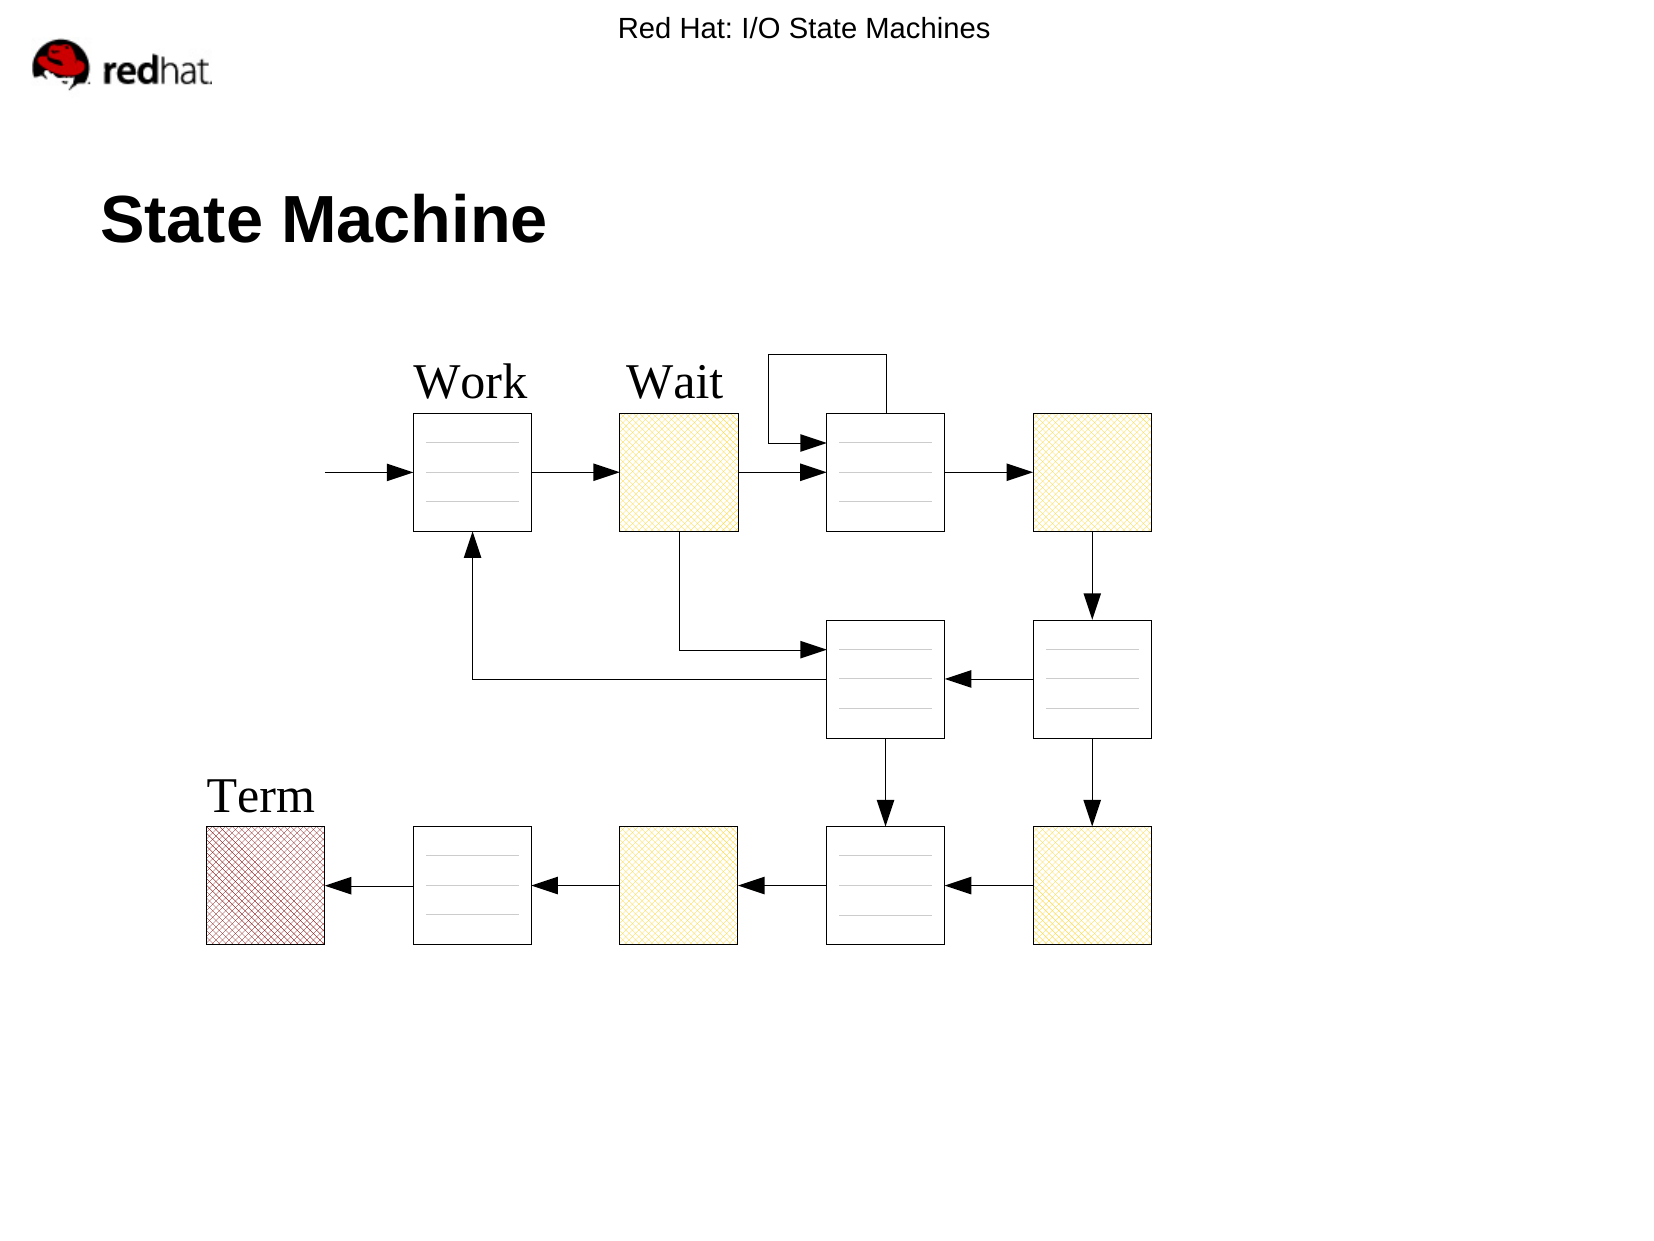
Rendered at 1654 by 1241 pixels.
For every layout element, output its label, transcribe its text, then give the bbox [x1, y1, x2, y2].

text_box [1033, 413, 1152, 532]
text_box Wait [625, 354, 720, 410]
picture [31, 37, 212, 98]
text_box Work [413, 354, 523, 410]
title State Machine [100, 164, 1506, 275]
text_box [206, 826, 325, 945]
text_box Term [206, 767, 312, 824]
text_box [619, 413, 739, 532]
text_box [619, 826, 738, 945]
text_box [1033, 826, 1152, 945]
